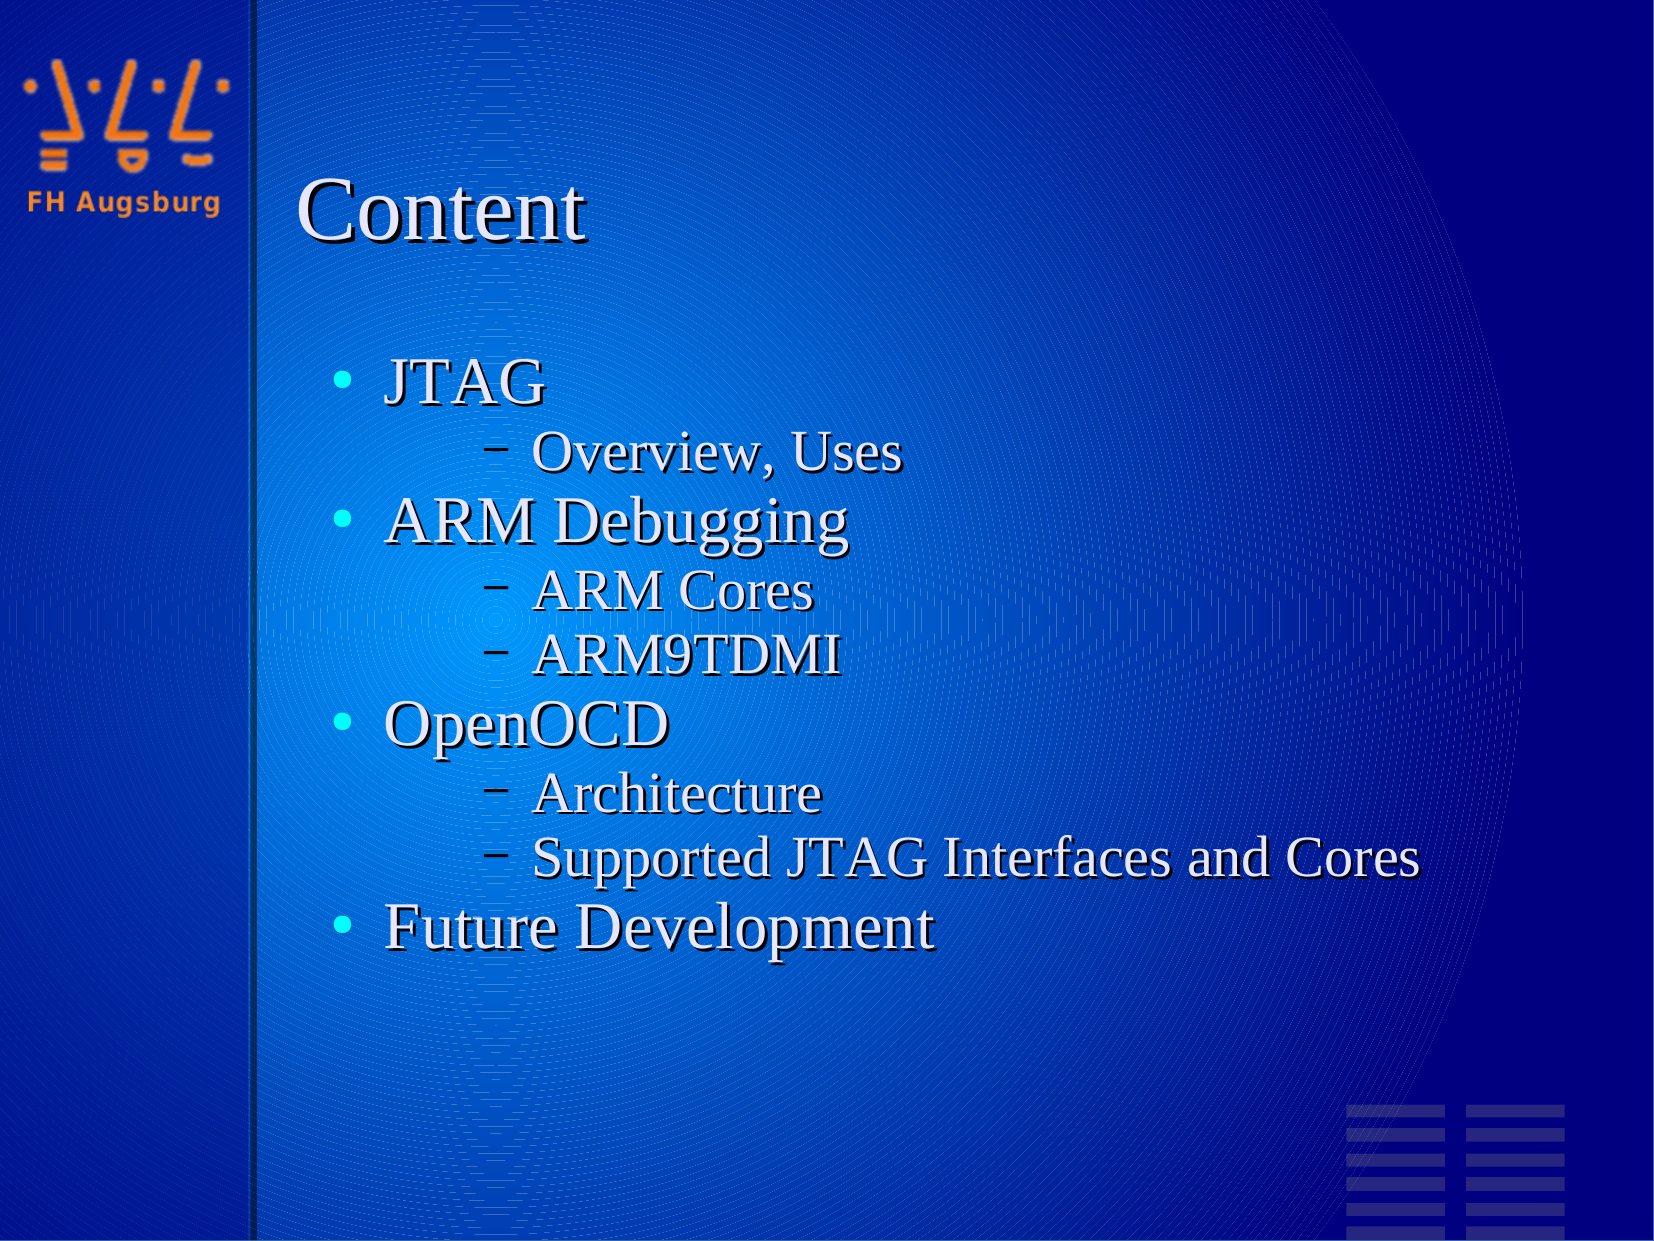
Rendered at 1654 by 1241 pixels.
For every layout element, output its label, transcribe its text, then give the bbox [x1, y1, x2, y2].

list JTAG Overview, Uses ARM Debugging ARM Cores ARM9TDMI OpenOCD Architecture Supported JTAG Interfaces and Cores Future Development [295, 344, 1533, 1126]
picture [14, 58, 237, 227]
title Content [295, 104, 1533, 313]
